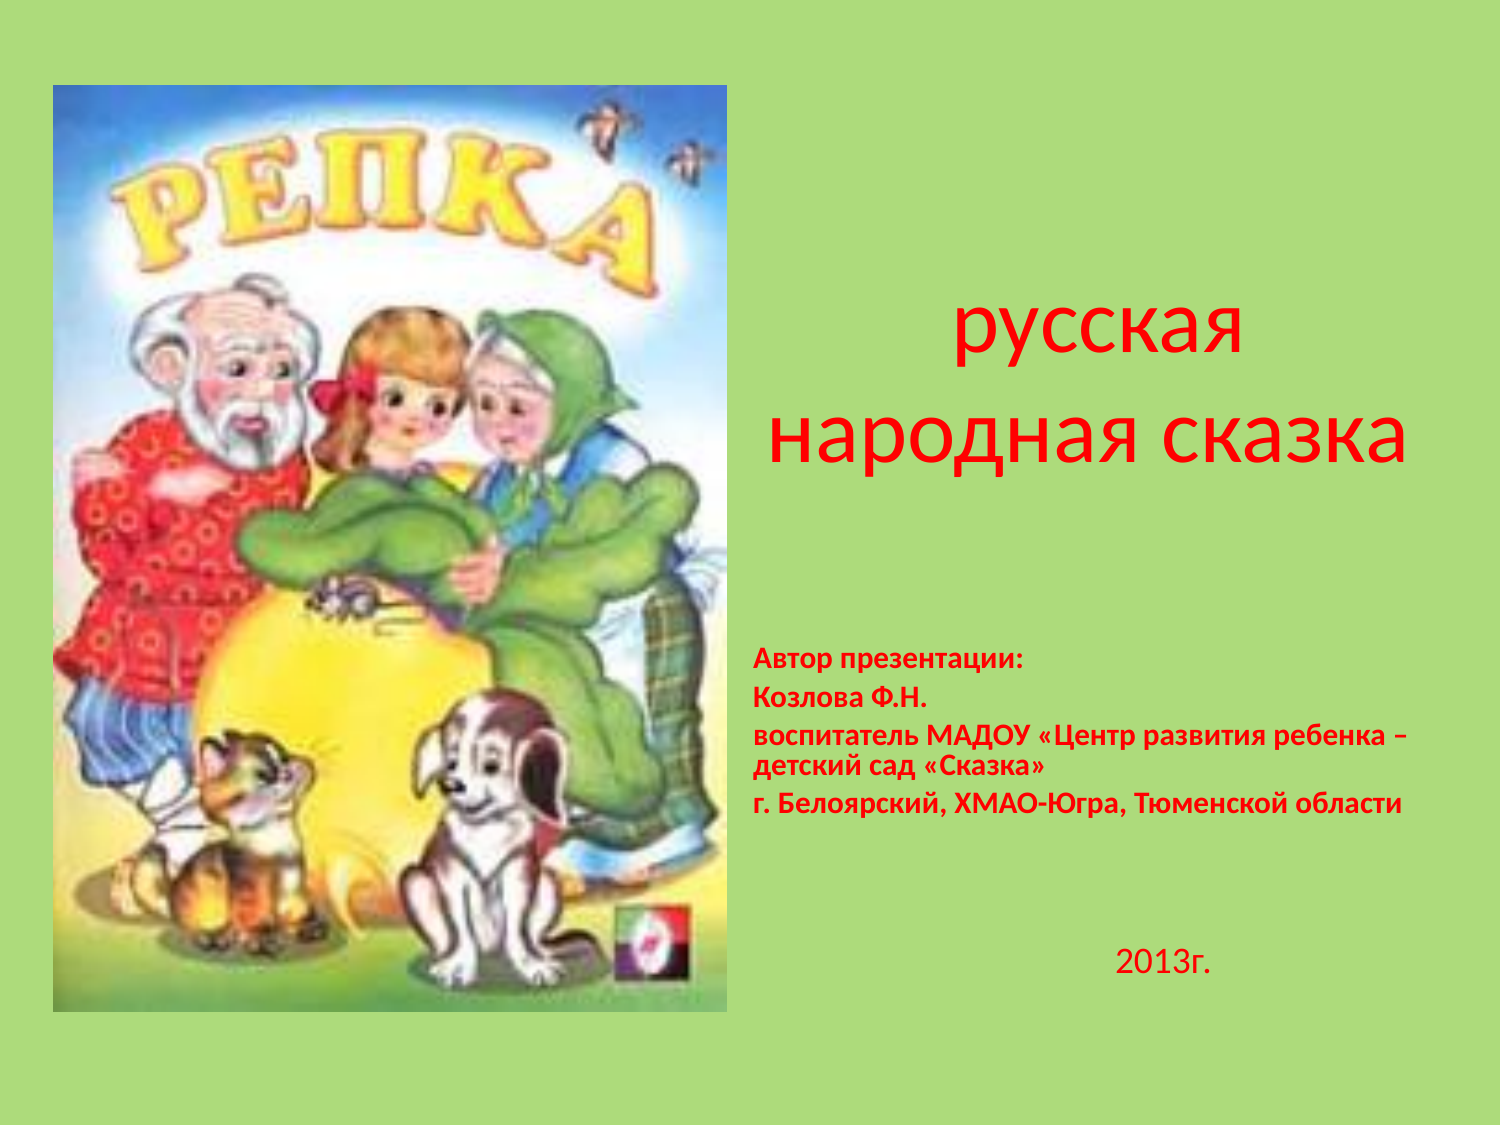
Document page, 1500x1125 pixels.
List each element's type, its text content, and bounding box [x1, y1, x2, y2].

picture [53, 85, 727, 1012]
subtitle Автор презентации: Козлова Ф.Н. воспитатель МАДОУ «Центр развития ребенка –детский сад «Сказка» г. Белоярский, ХМАО-Югра, Тюменской области [738, 637, 1483, 925]
text_box 2013г. [974, 928, 1353, 990]
title русская народная сказка [738, 250, 1459, 492]
